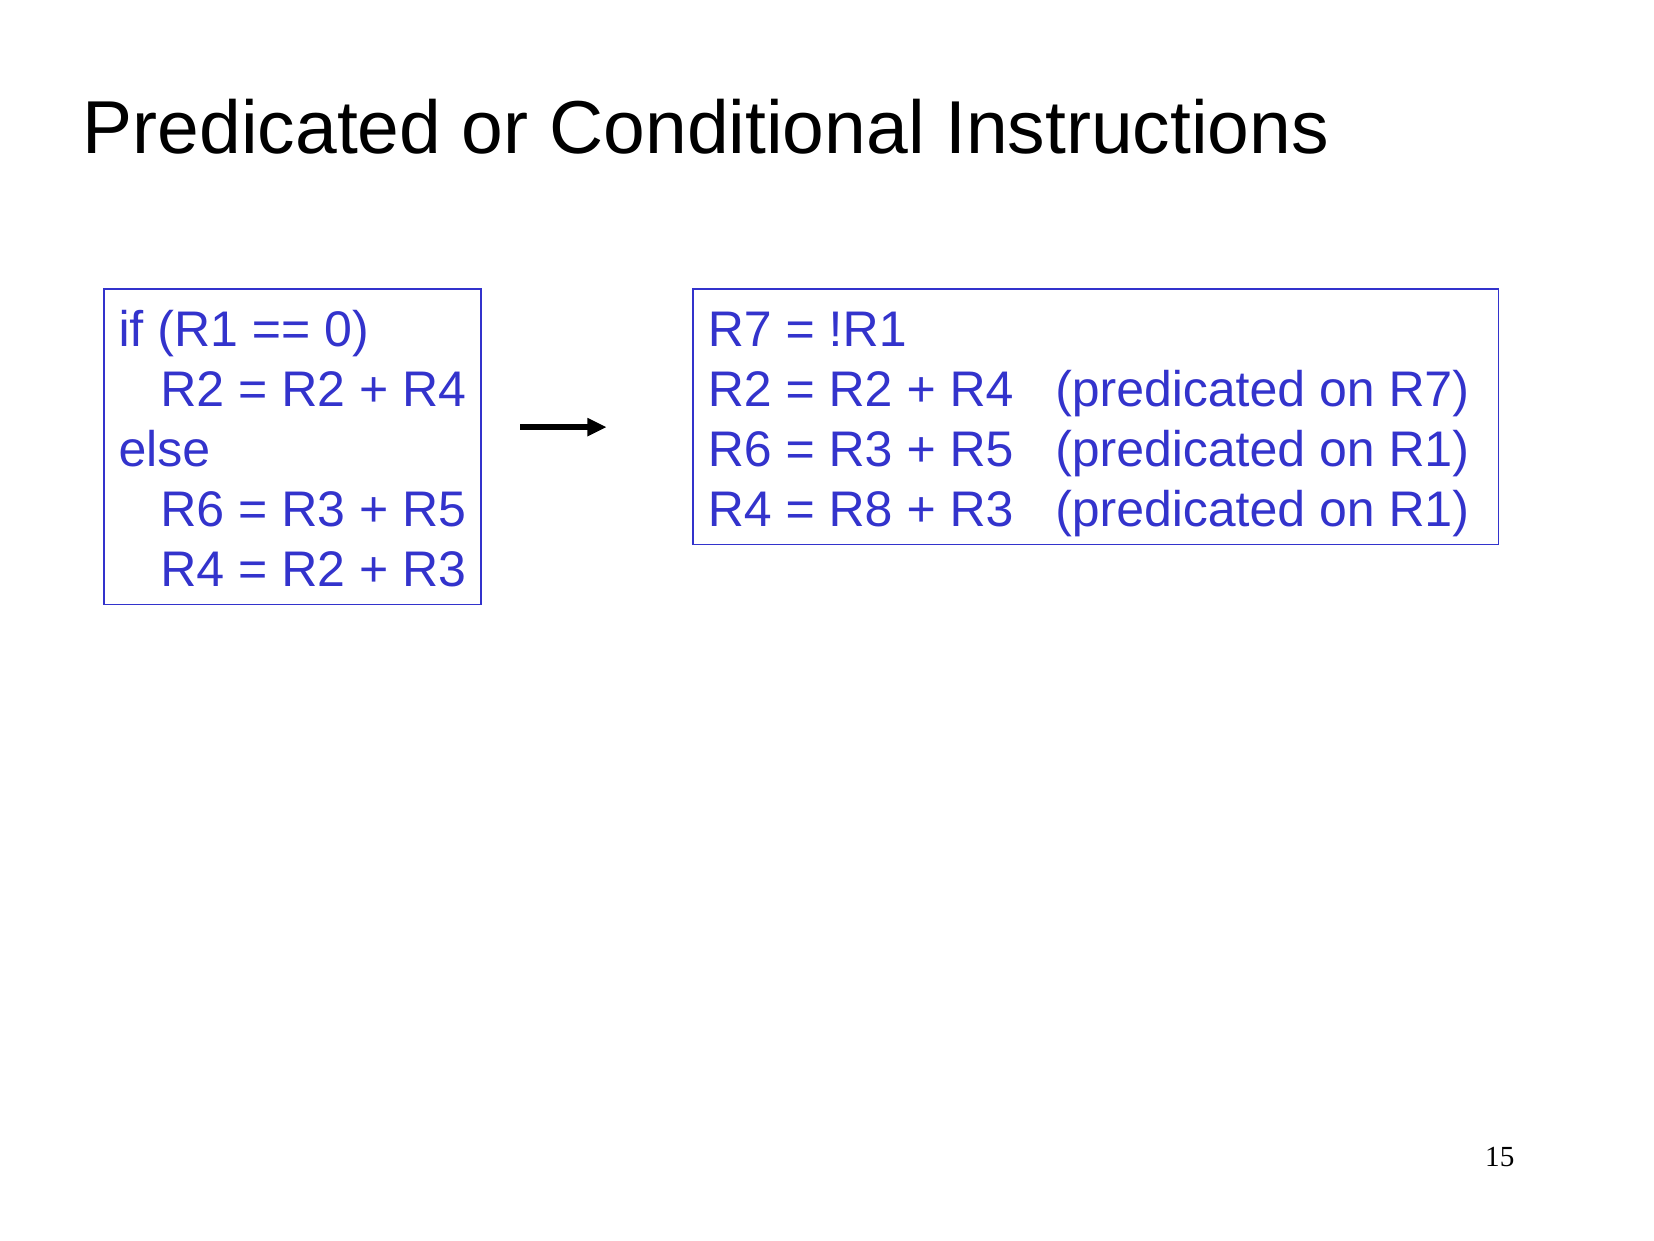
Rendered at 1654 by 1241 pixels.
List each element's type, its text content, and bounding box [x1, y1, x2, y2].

text_box if (R1 == 0) R2 = R2 + R4 else R6 = R3 + R5 R4 = R2 + R3 [103, 289, 482, 605]
text_box R7 = !R1 R2 = R2 + R4 (predicated on R7) R6 = R3 + R5 (predicated on R1) R4 = R8 + R3 (predicated on R1) [693, 289, 1499, 545]
text_box Predicated or Conditional Instructions [67, 71, 1345, 177]
text_box <number> [1184, 1129, 1530, 1213]
